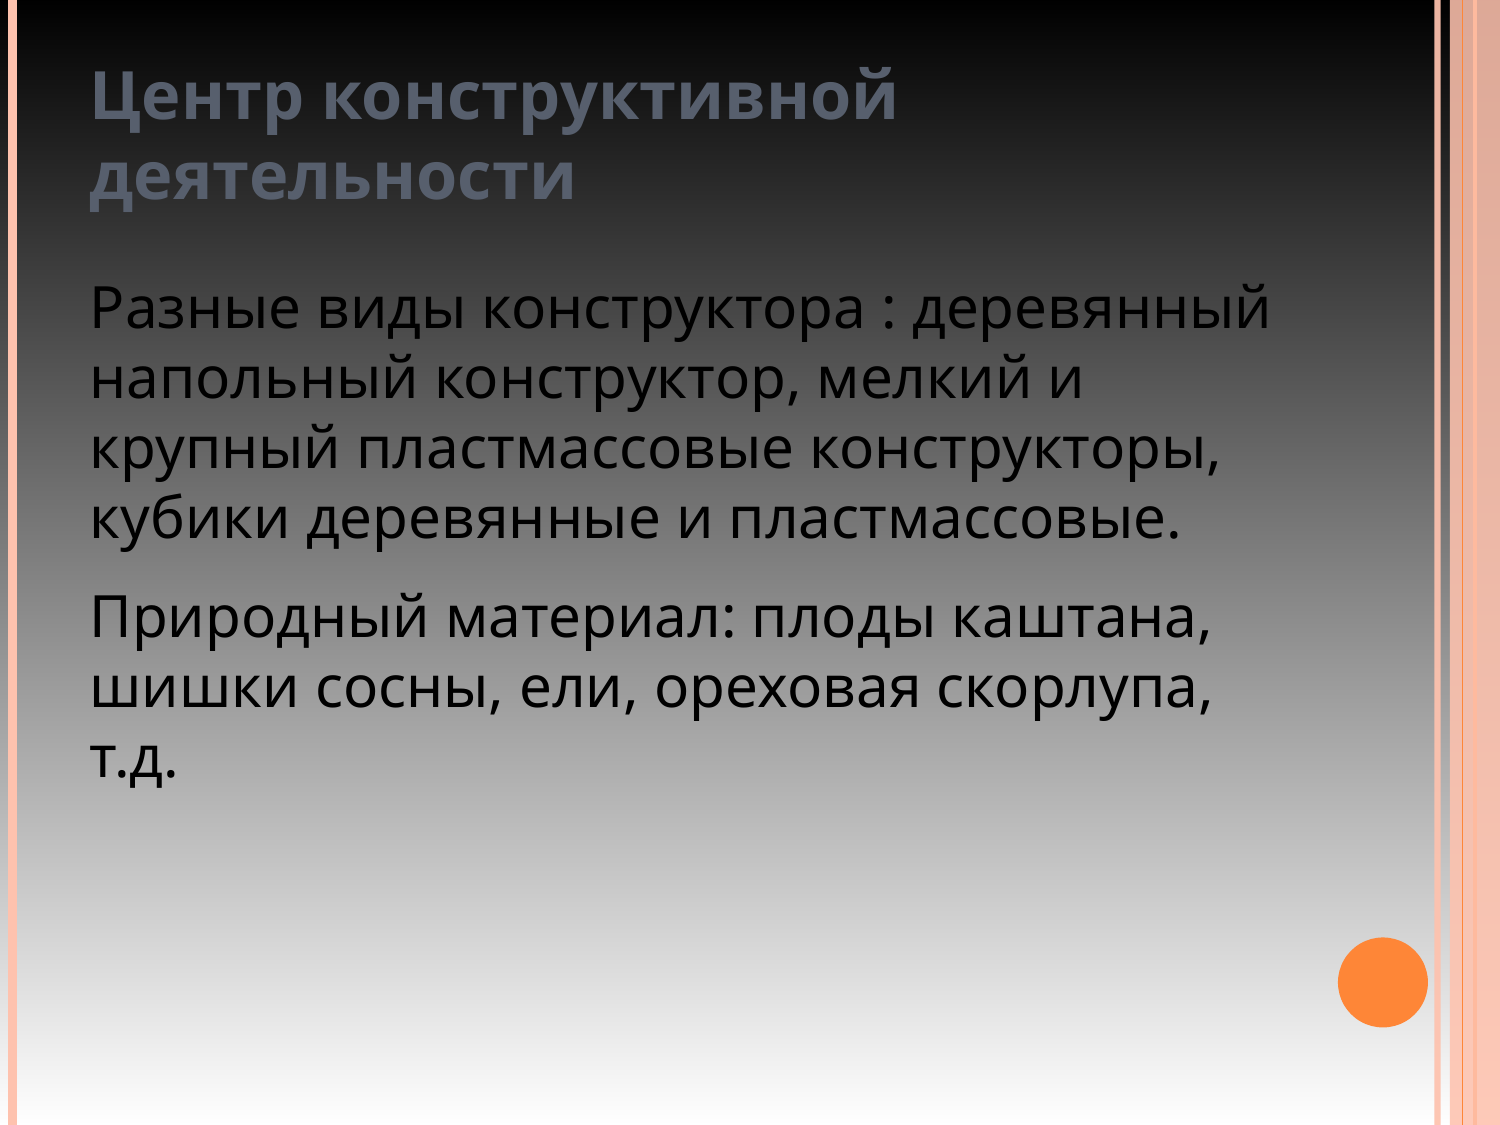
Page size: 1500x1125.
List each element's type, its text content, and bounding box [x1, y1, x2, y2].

title Центр конструктивной деятельности [75, 45, 1300, 262]
list Разные виды конструктора : деревянный напольный конструктор, мелкий и крупный пластмассовые конструкторы, кубики деревянные и пластмассовые. Природный материал: плоды каштана, шишки сосны, ели, ореховая скорлупа, т.д. [75, 262, 1300, 1062]
